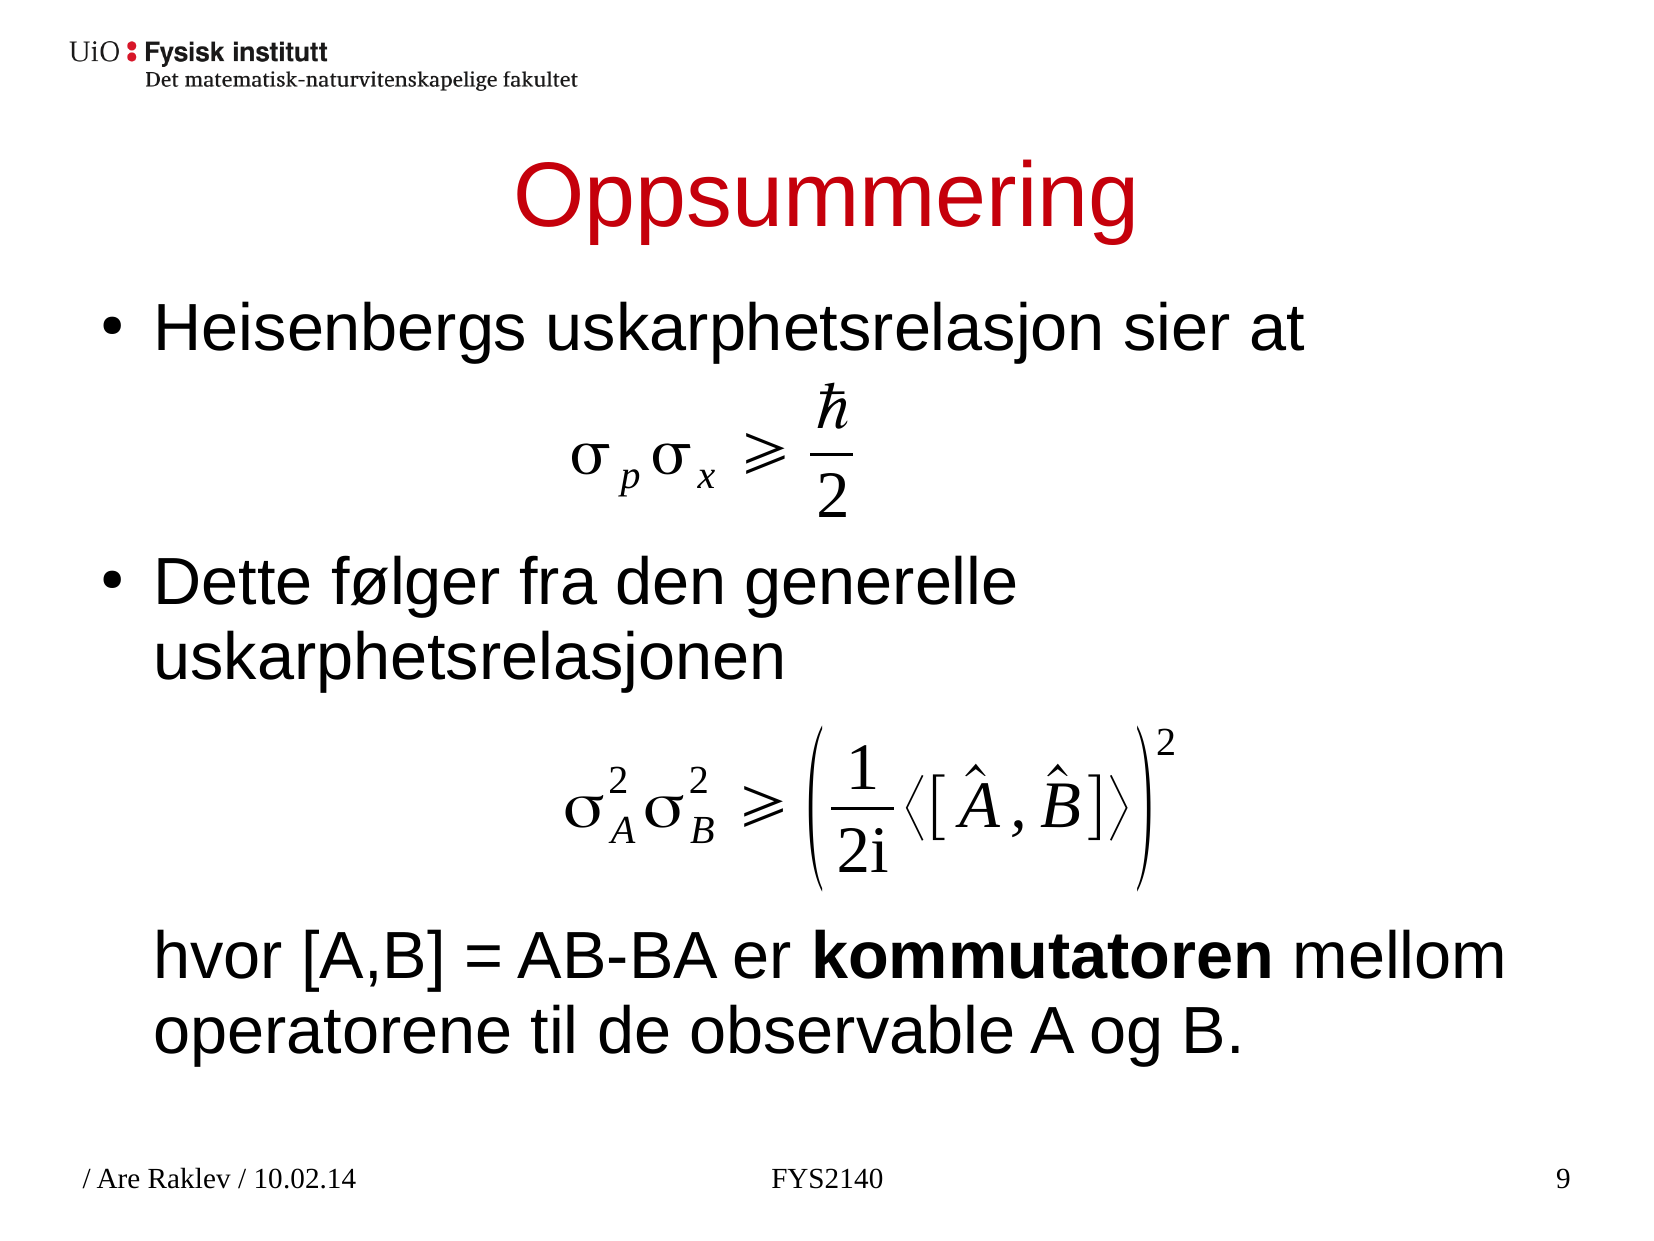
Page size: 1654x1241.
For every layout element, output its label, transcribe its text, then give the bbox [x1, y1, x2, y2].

chart [556, 720, 1182, 896]
chart [562, 367, 863, 533]
list Heisenbergs uskarphetsrelasjon sier at Dette følger fra den generelle uskarphetsrelasjonen hvor [A,B] = AB-BA er kommutatoren mellom operatorene til de observable A og B. [82, 290, 1576, 1094]
picture [68, 37, 581, 93]
title Oppsummering [82, 90, 1571, 290]
